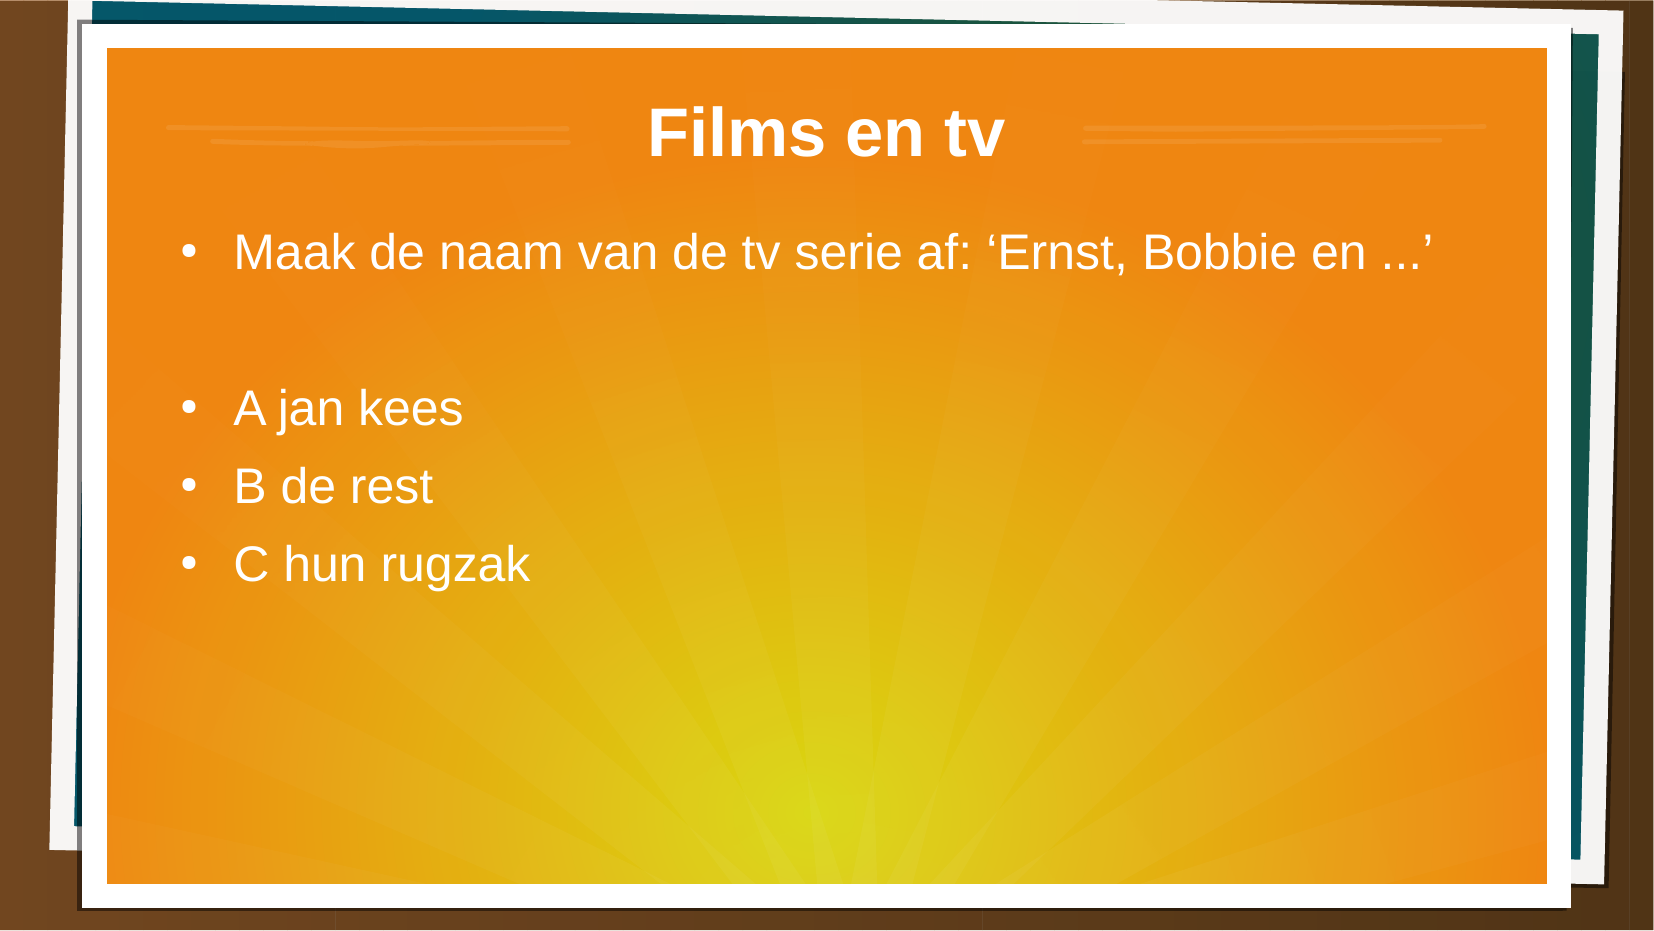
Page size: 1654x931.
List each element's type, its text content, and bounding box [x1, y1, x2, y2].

title Films en tv [566, 59, 1087, 207]
list Maak de naam van de tv serie af: ‘Ernst, Bobbie en ...’ A jan kees B de rest C hun rugzak [162, 224, 1492, 815]
